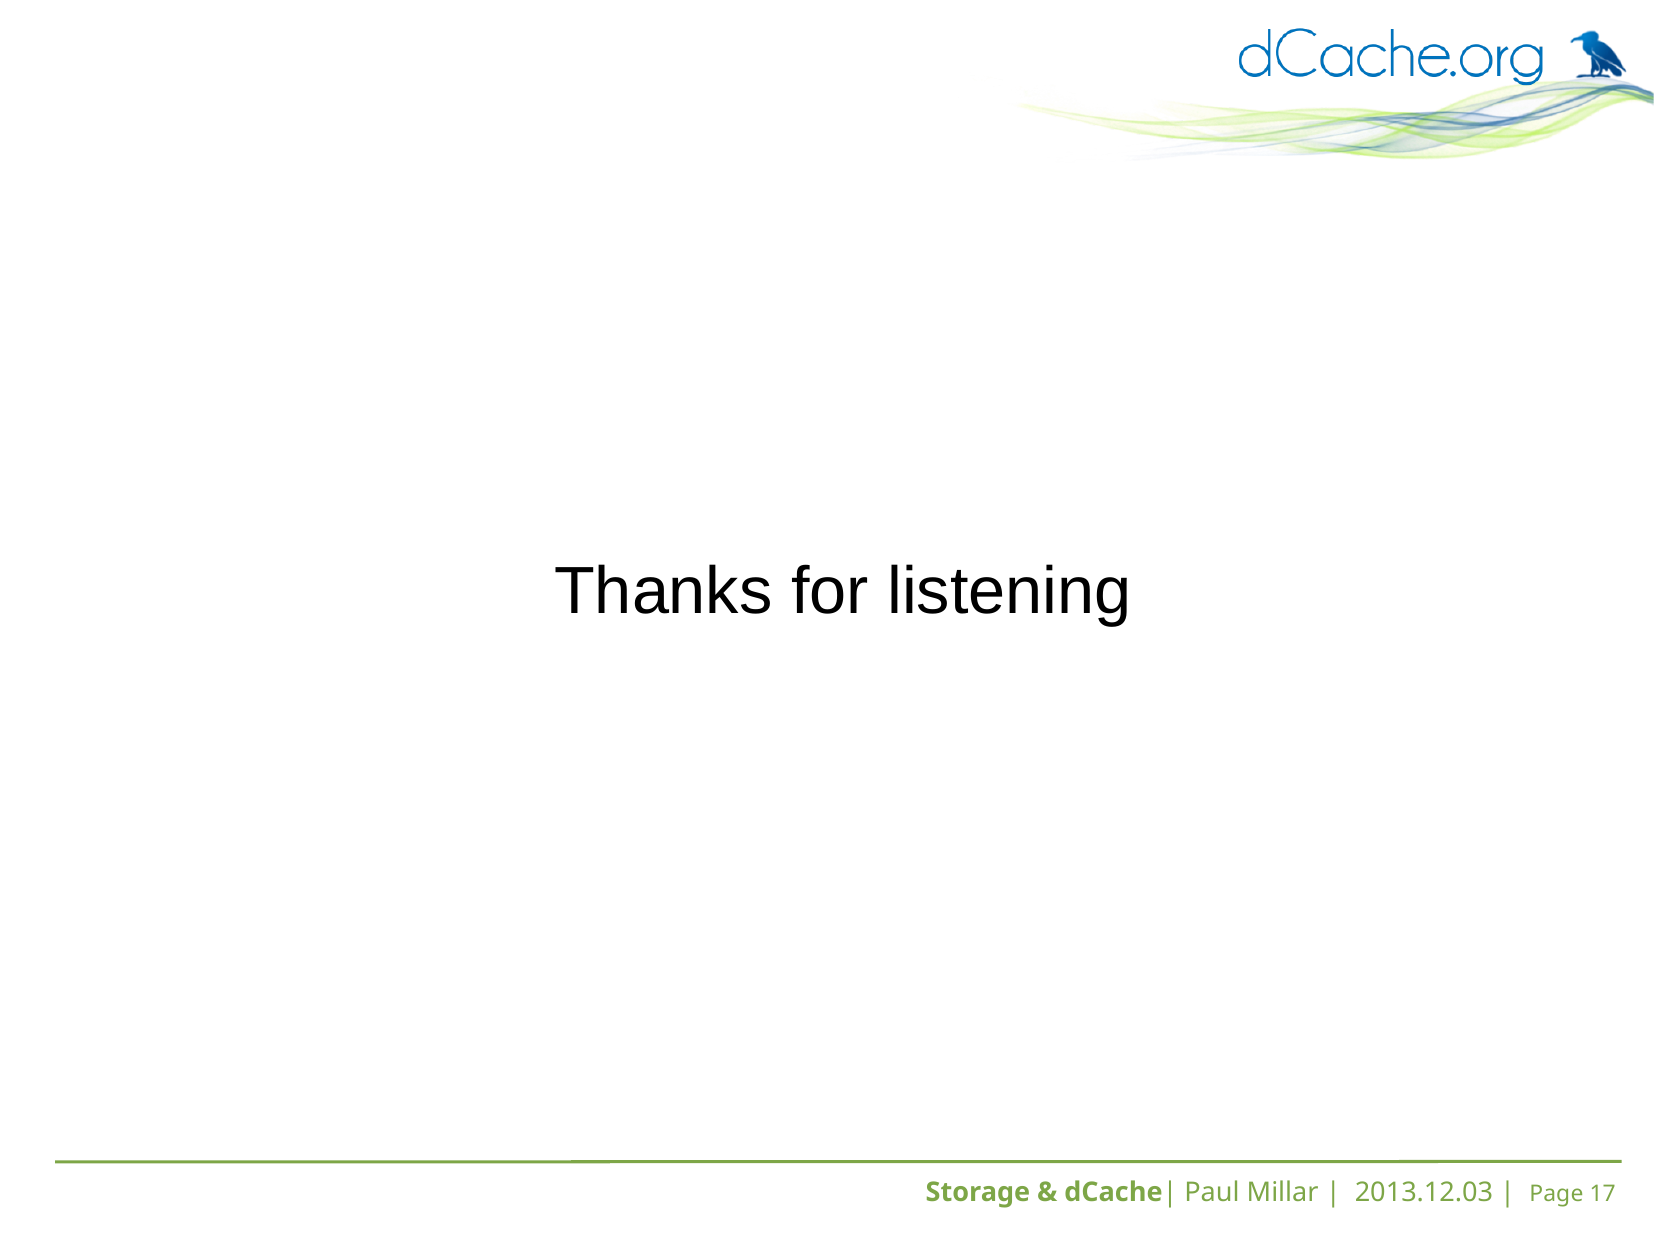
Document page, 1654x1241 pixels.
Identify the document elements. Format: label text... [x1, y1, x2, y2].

subtitle Thanks for listening [82, 158, 1605, 1023]
picture [956, 16, 1654, 169]
